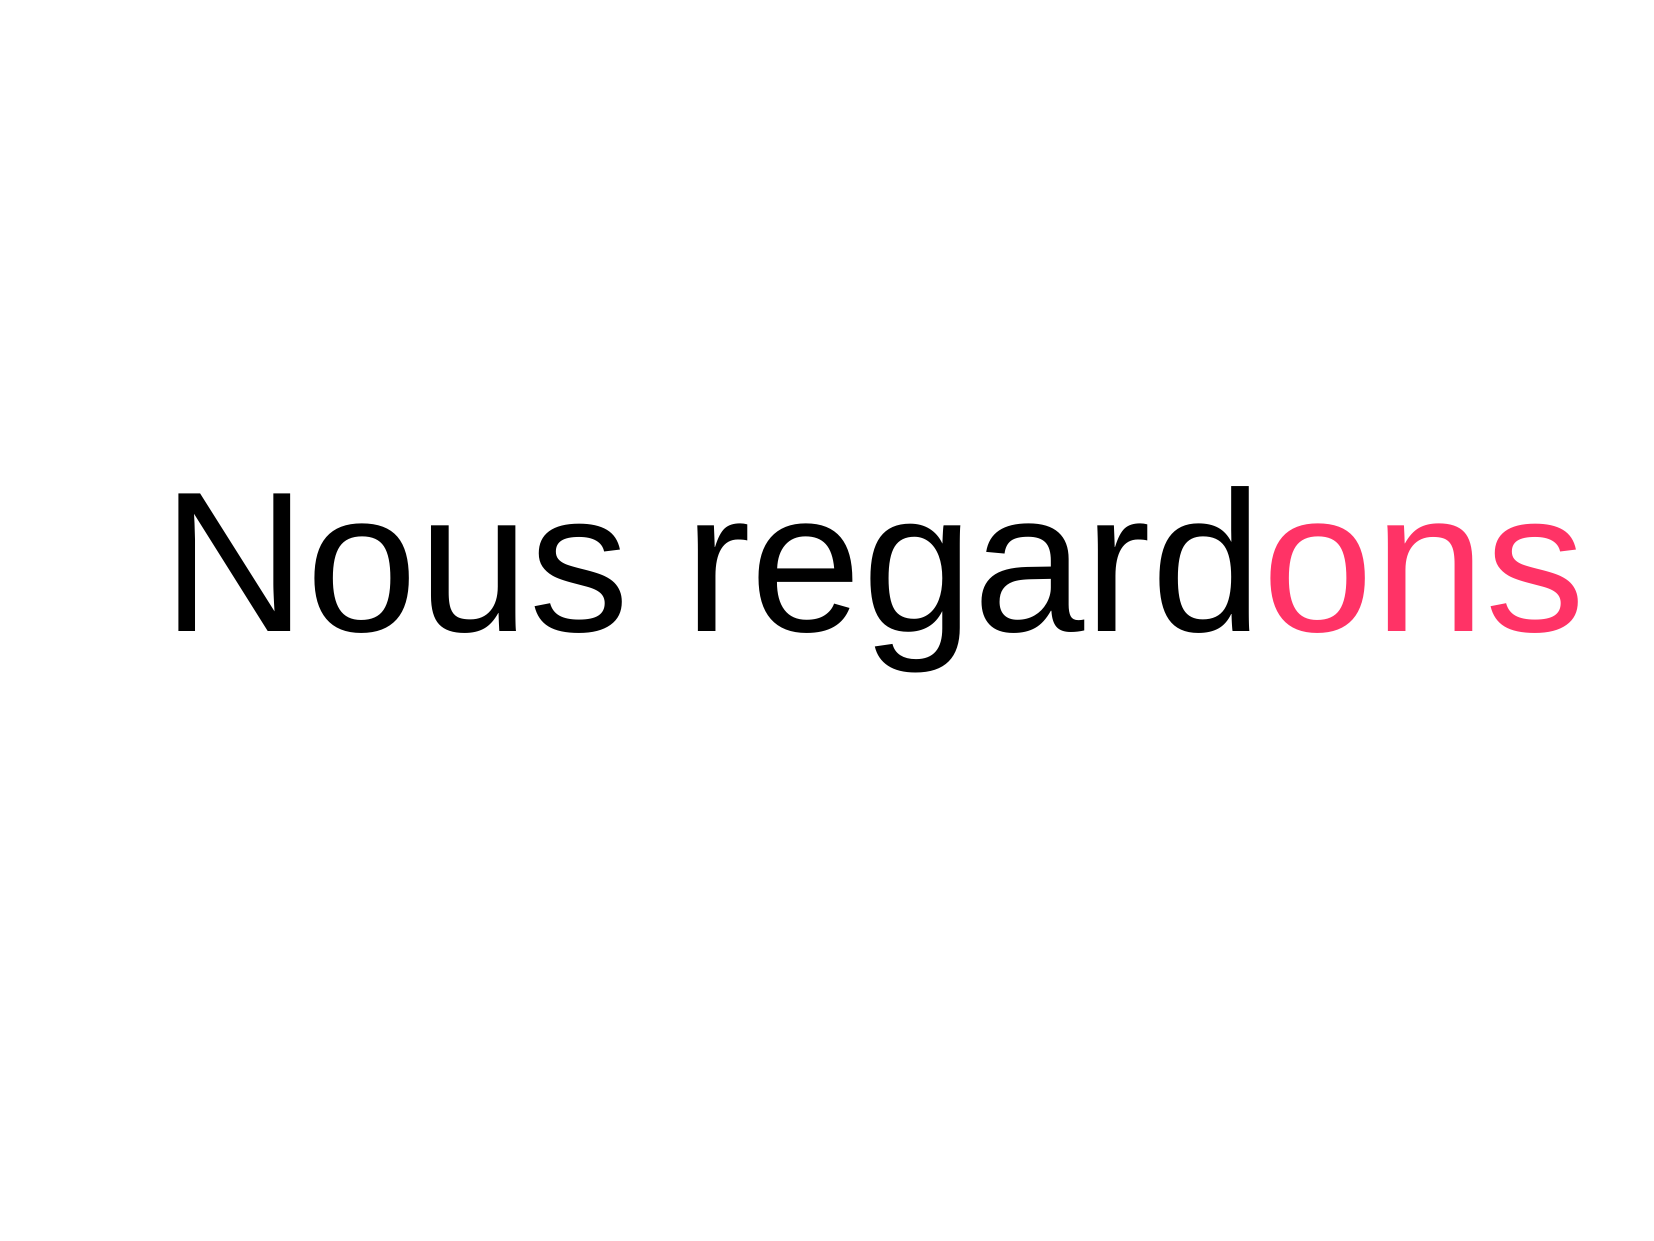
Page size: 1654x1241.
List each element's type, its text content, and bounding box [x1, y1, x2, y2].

text_box Nous regardons [147, 442, 1625, 682]
